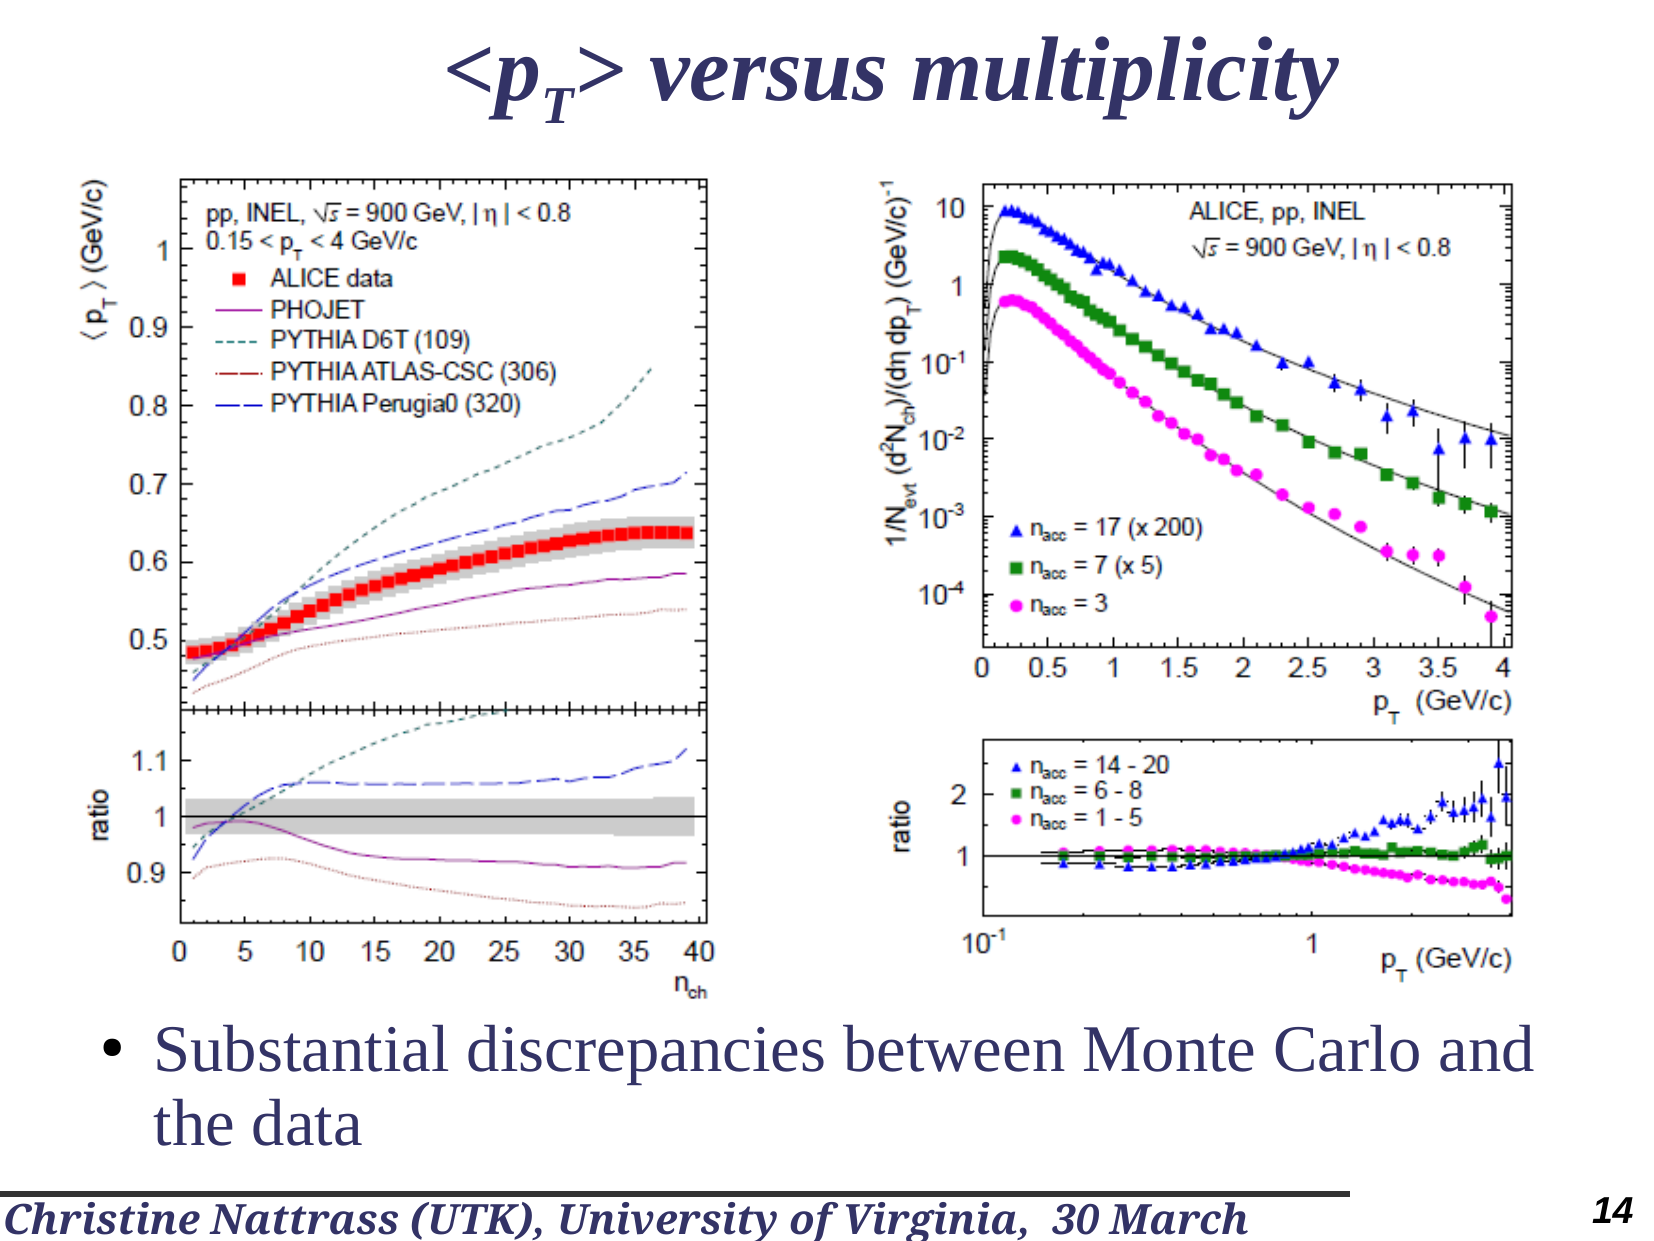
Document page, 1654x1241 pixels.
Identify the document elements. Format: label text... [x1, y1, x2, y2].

title <pT> versus multiplicity [147, 15, 1636, 139]
list Substantial discrepancies between Monte Carlo and the data [82, 1012, 1571, 1241]
text_box 14 [1573, 1181, 1649, 1239]
picture [75, 164, 723, 1013]
picture [877, 162, 1534, 988]
